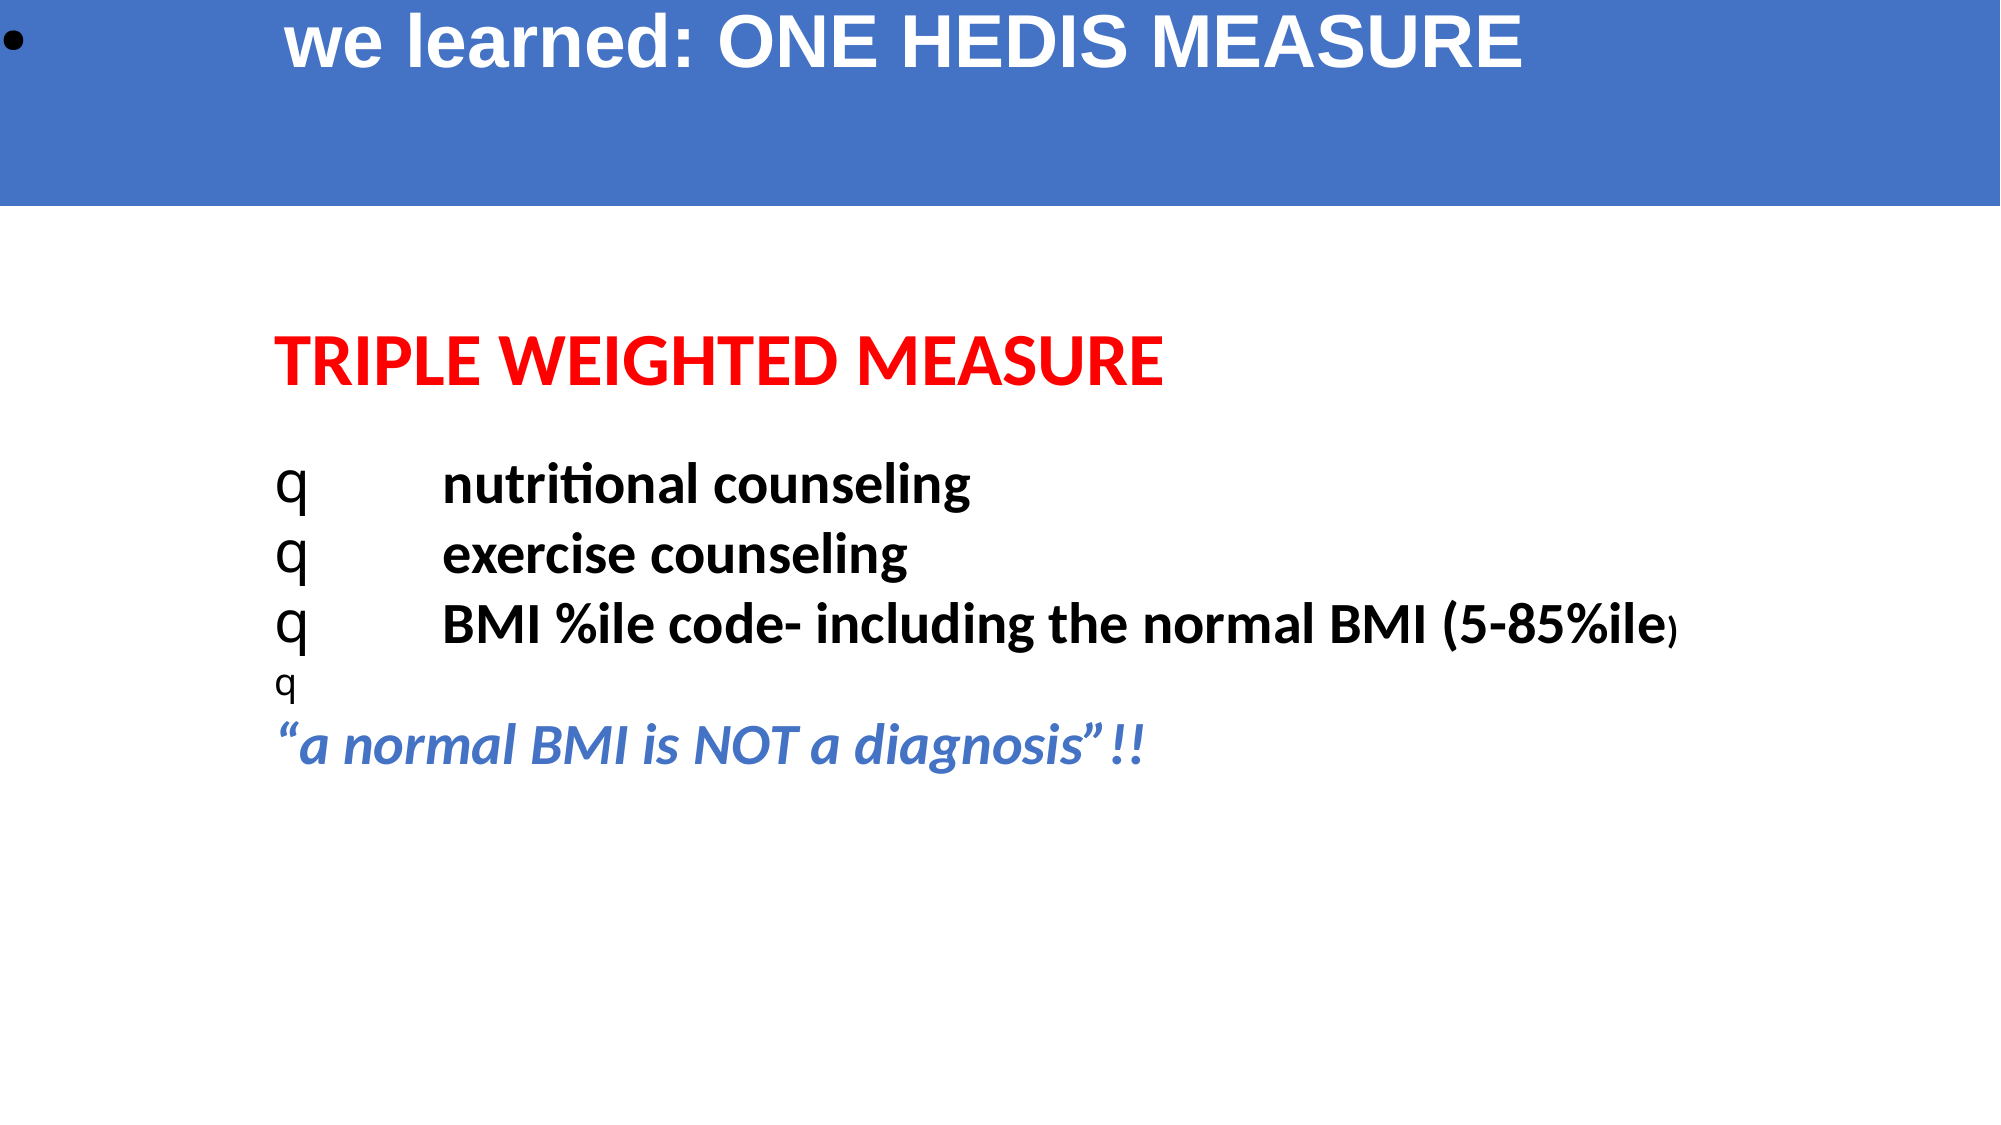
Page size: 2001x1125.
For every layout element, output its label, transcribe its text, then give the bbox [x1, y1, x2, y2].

table_header we learned: ONE HEDIS MEASURE [0, 0, 2000, 206]
text_box TRIPLE WEIGHTED MEASURE nutritional counseling exercise counseling BMI %ile code- including the normal BMI (5-85%ile) “a normal BMI is NOT a diagnosis”!! [259, 302, 1692, 874]
